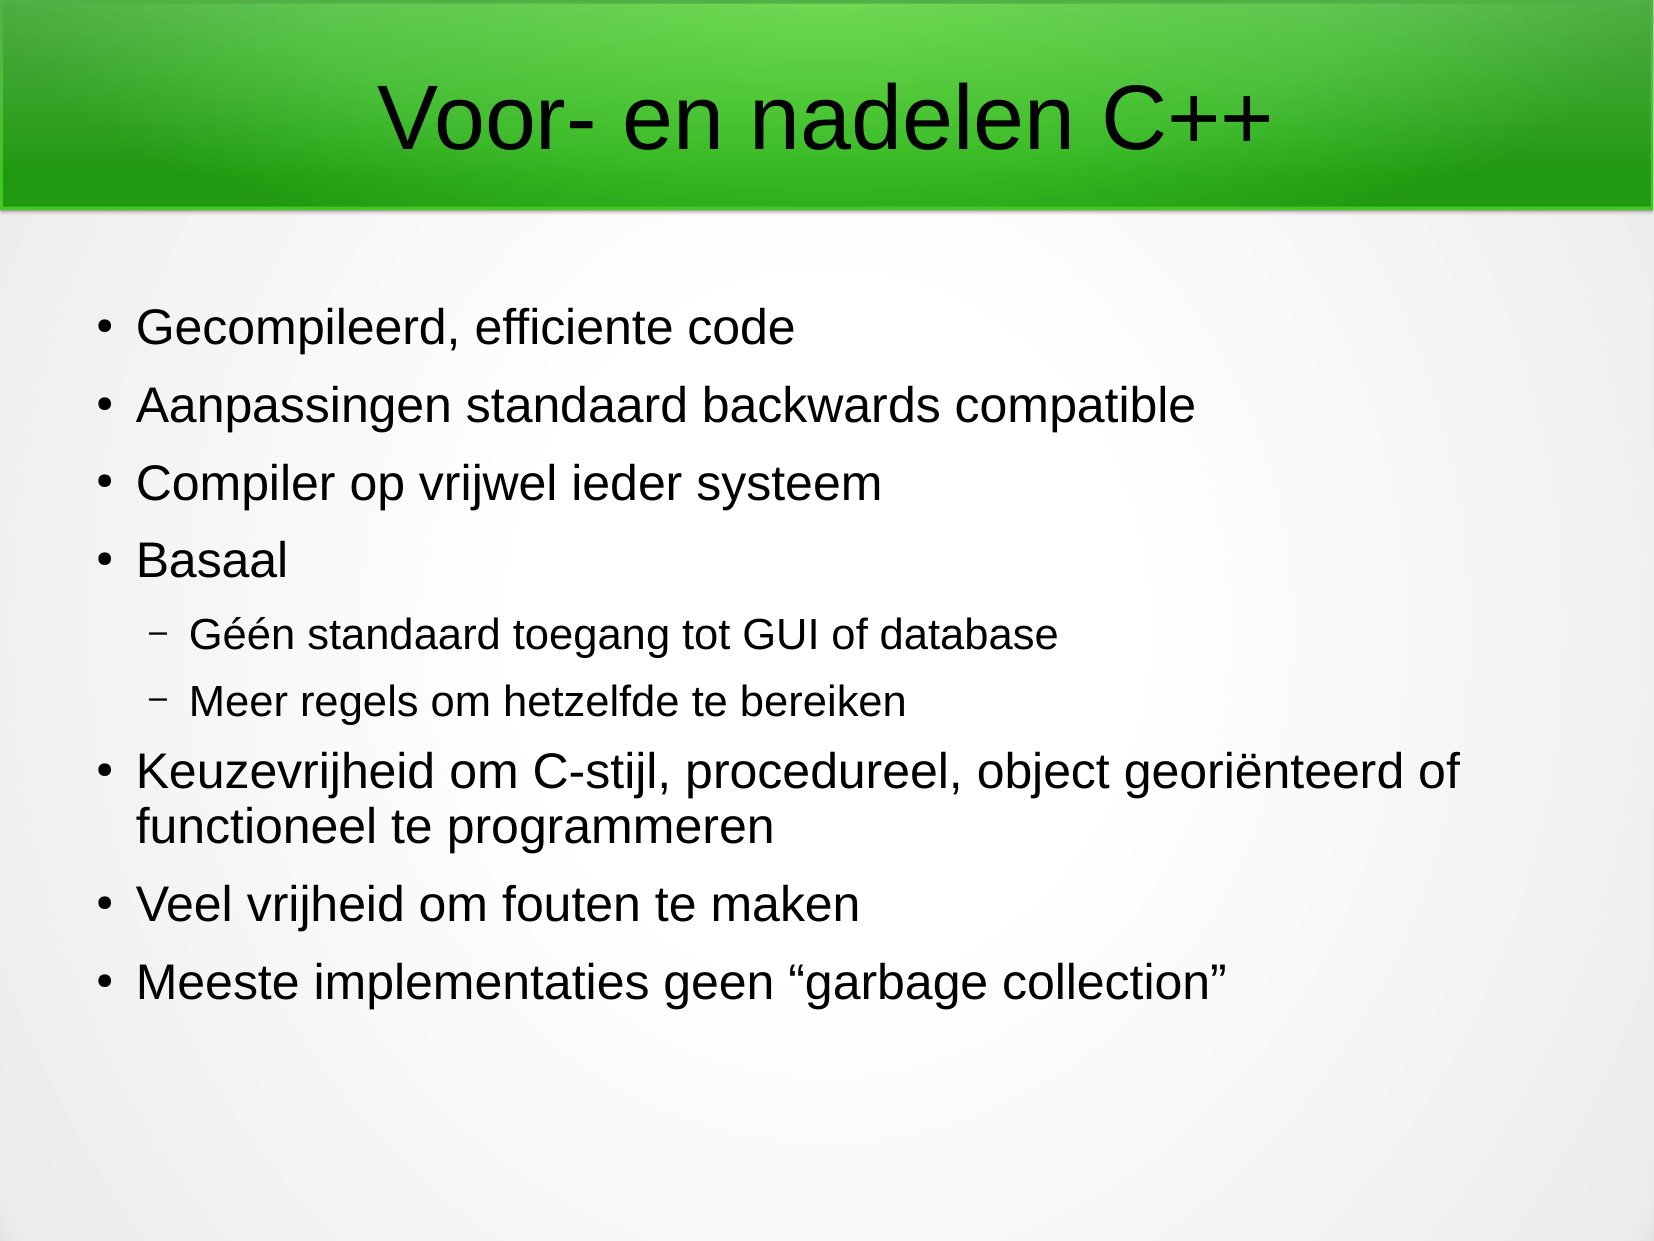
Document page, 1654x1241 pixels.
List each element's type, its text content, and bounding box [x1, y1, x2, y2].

list Gecompileerd, efficiente code Aanpassingen standaard backwards compatible Compiler op vrijwel ieder systeem Basaal Géén standaard toegang tot GUI of database Meer regels om hetzelfde te bereiken Keuzevrijheid om C-stijl, procedureel, object georiënteerd of functioneel te programmeren Veel vrijheid om fouten te maken Meeste implementaties geen “garbage collection” [82, 299, 1571, 1019]
title Voor- en nadelen C++ [82, 47, 1571, 189]
